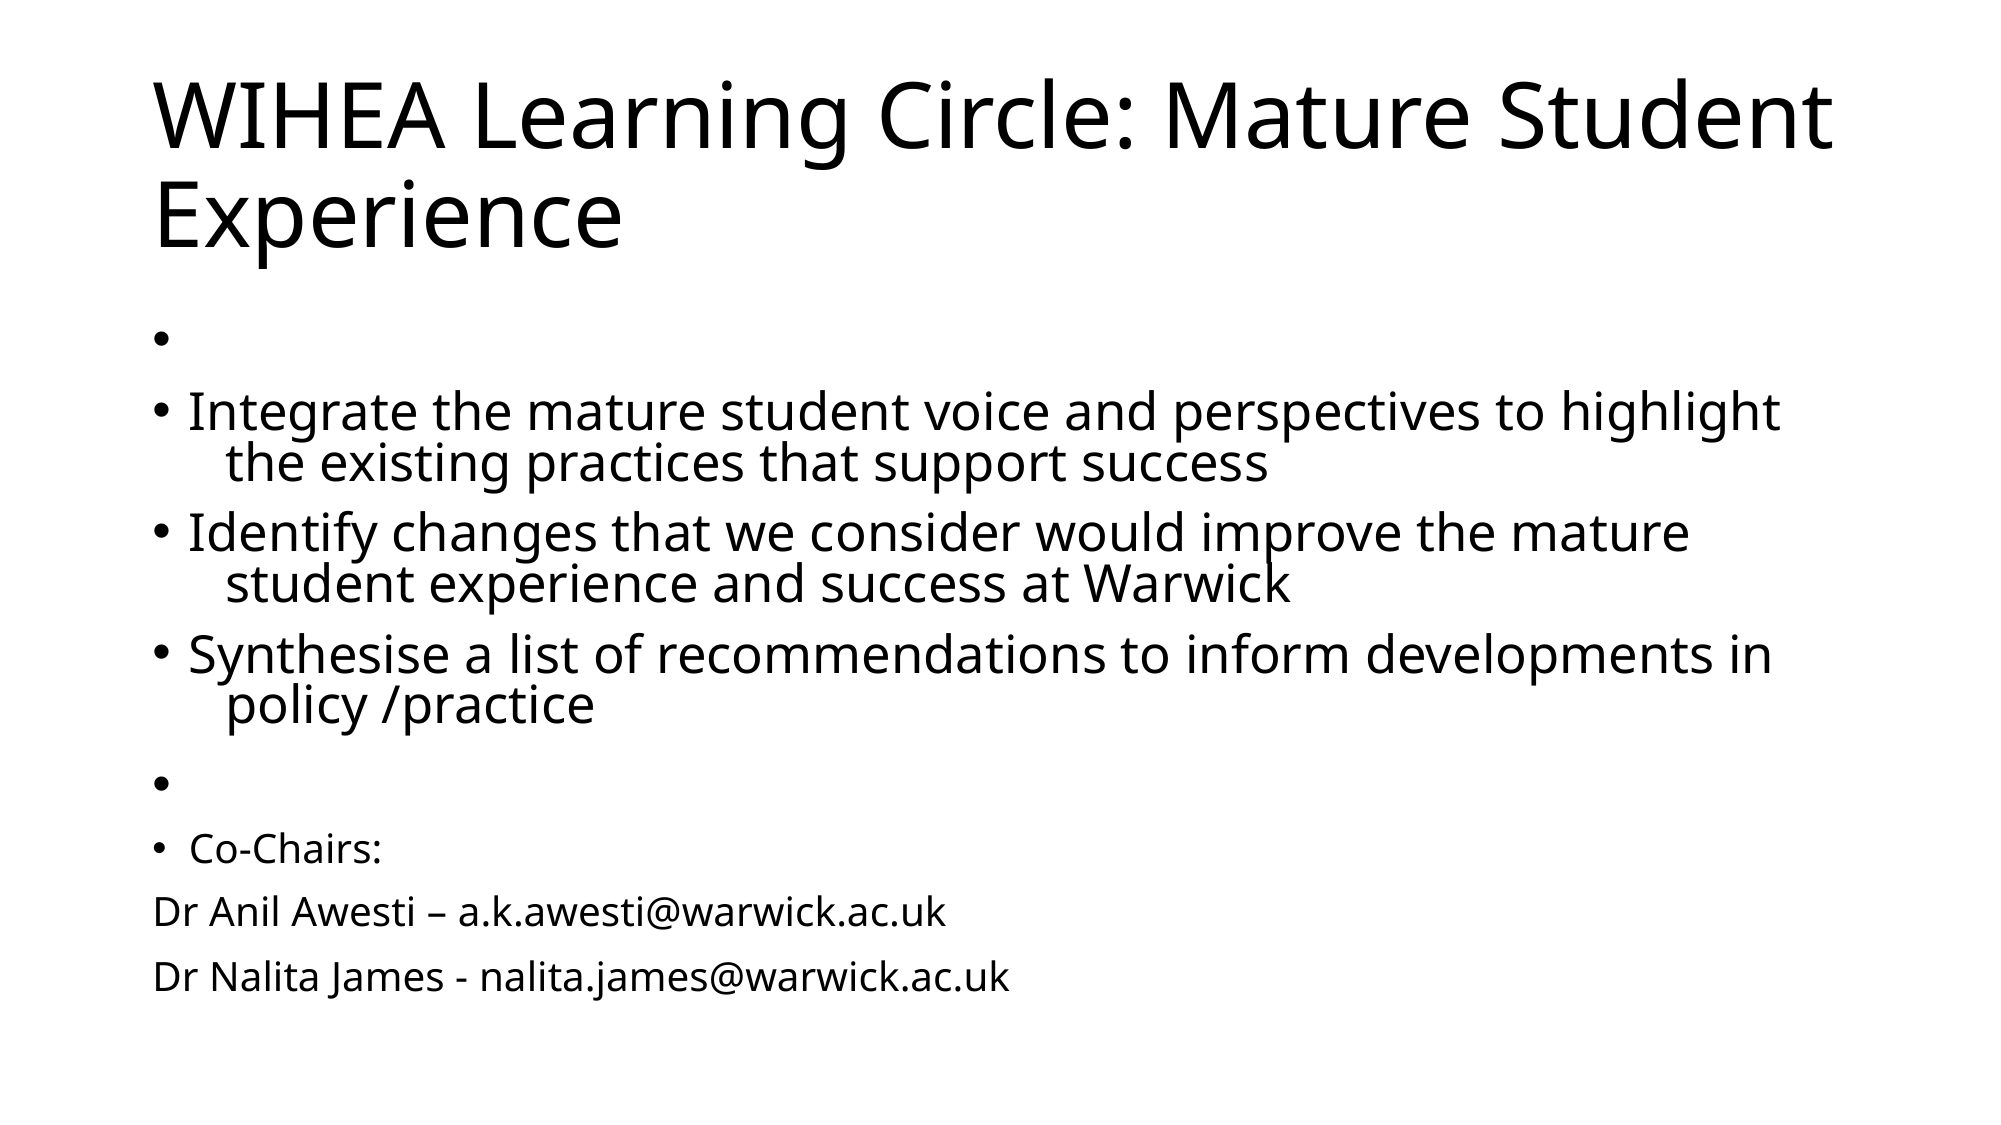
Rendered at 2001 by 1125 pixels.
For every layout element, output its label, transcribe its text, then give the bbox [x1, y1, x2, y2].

title WIHEA Learning Circle: Mature Student Experience [137, 59, 1863, 278]
list Integrate the mature student voice and perspectives to highlight the existing practices that support success Identify changes that we consider would improve the mature student experience and success at Warwick Synthesise a list of recommendations to inform developments in policy /practice Co-Chairs: Dr Anil Awesti – a.k.awesti@warwick.ac.uk Dr Nalita James - nalita.james@warwick.ac.uk [137, 299, 1863, 1014]
